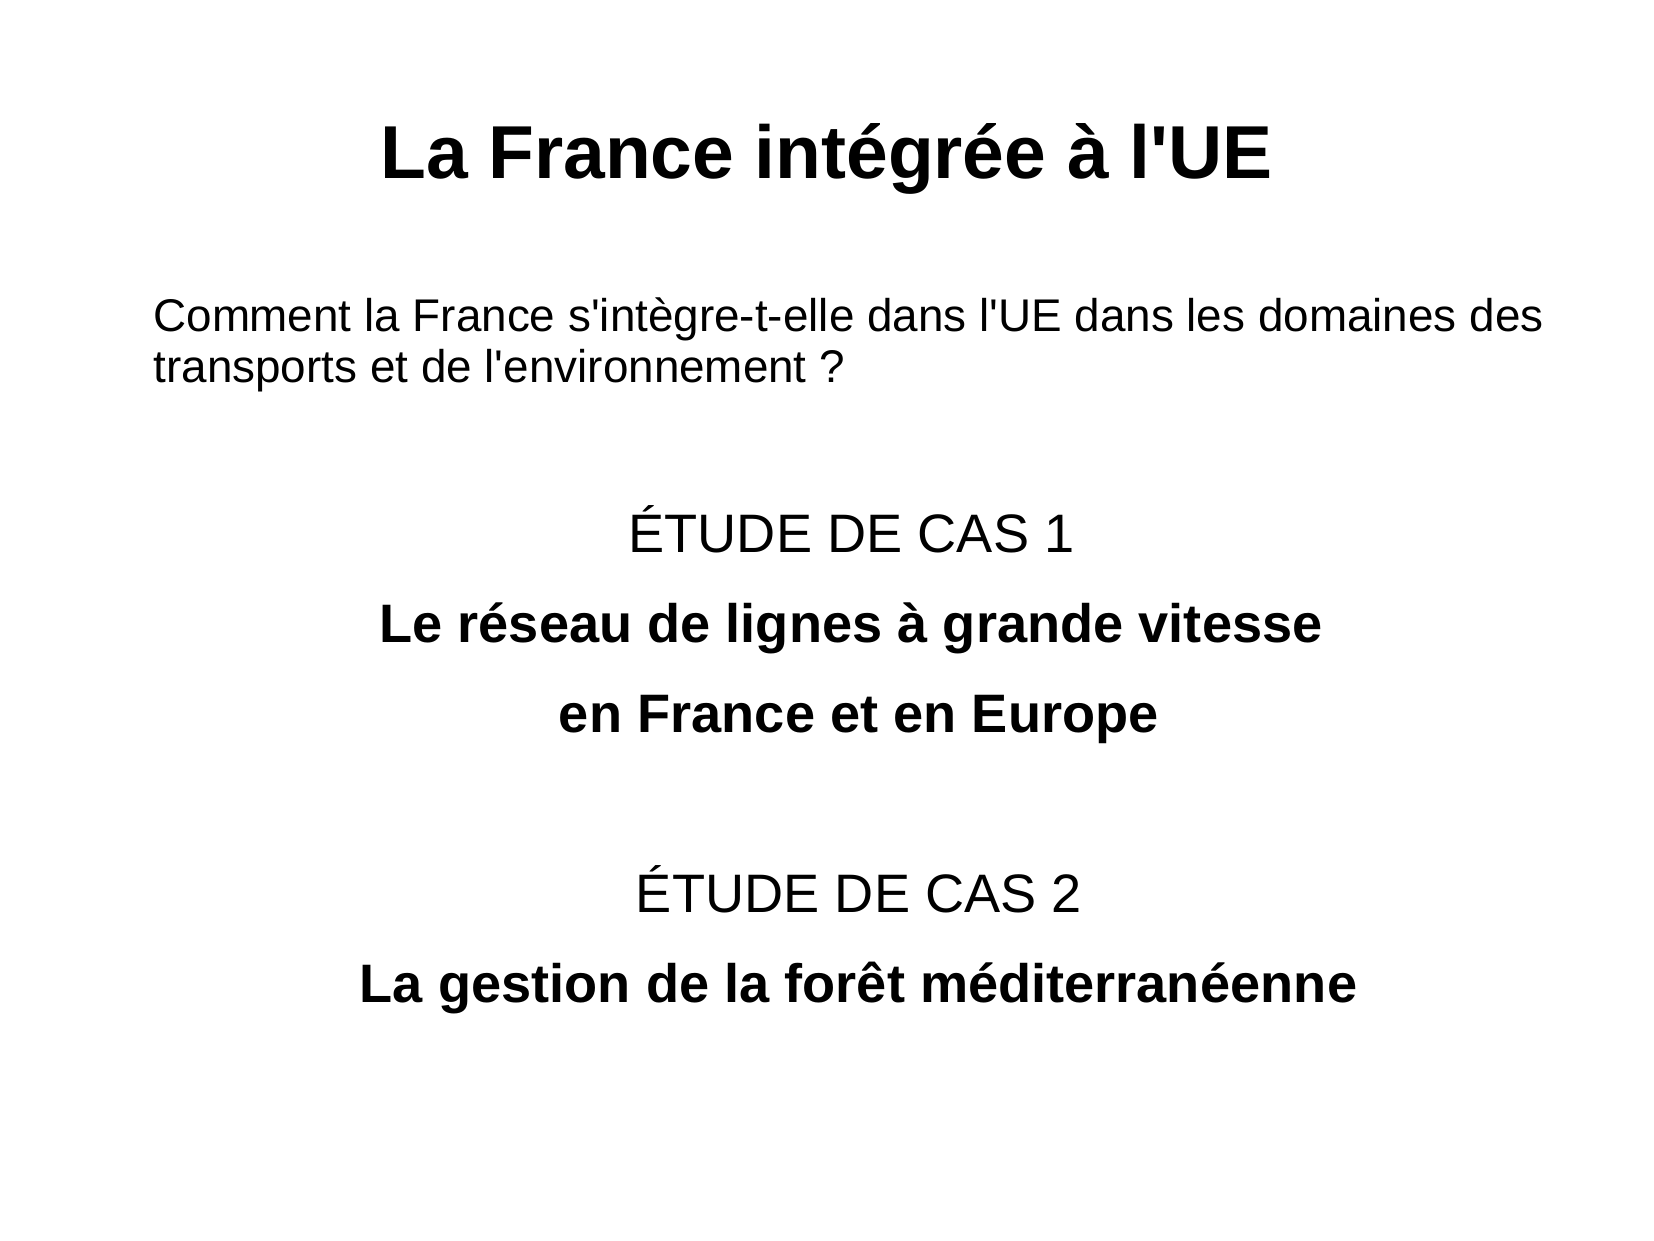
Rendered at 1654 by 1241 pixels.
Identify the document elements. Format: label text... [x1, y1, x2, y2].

title La France intégrée à l'UE [82, 0, 1571, 382]
list Comment la France s'intègre-t-elle dans l'UE dans les domaines des transports et de l'environnement ? ÉTUDE DE CAS 1 Le réseau de lignes à grande vitesse en France et en Europe ÉTUDE DE CAS 2 La gestion de la forêt méditerranéenne [82, 290, 1565, 1109]
